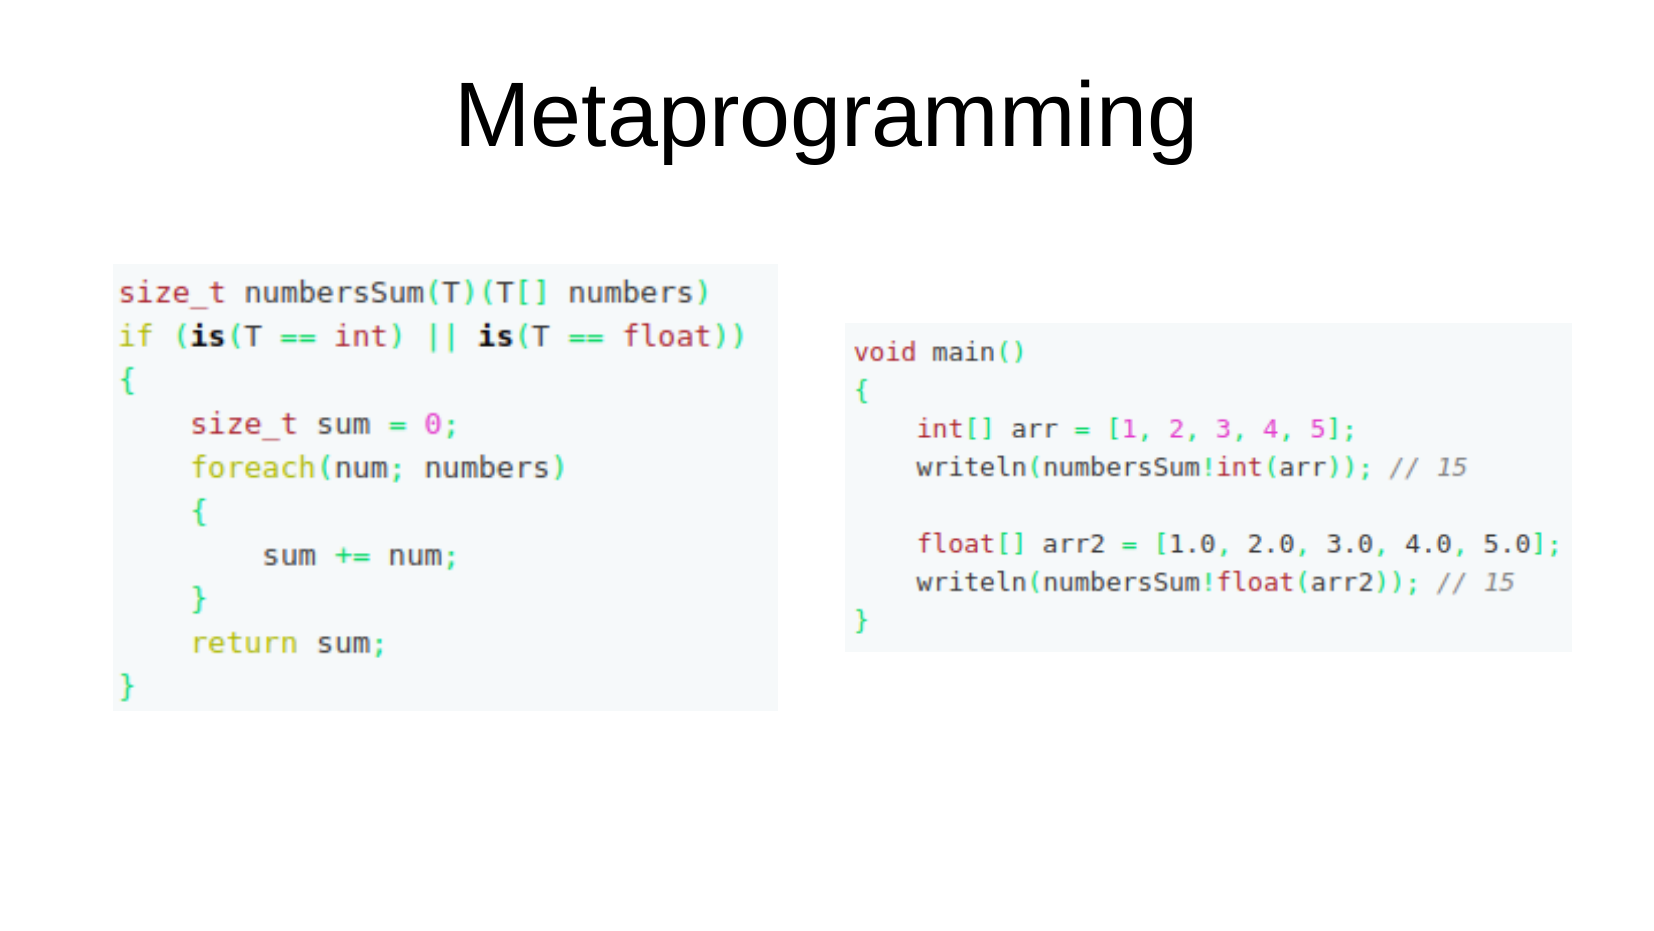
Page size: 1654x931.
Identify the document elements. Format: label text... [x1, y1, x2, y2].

picture [845, 323, 1572, 652]
picture [113, 264, 778, 711]
title Metaprogramming [82, 37, 1571, 193]
